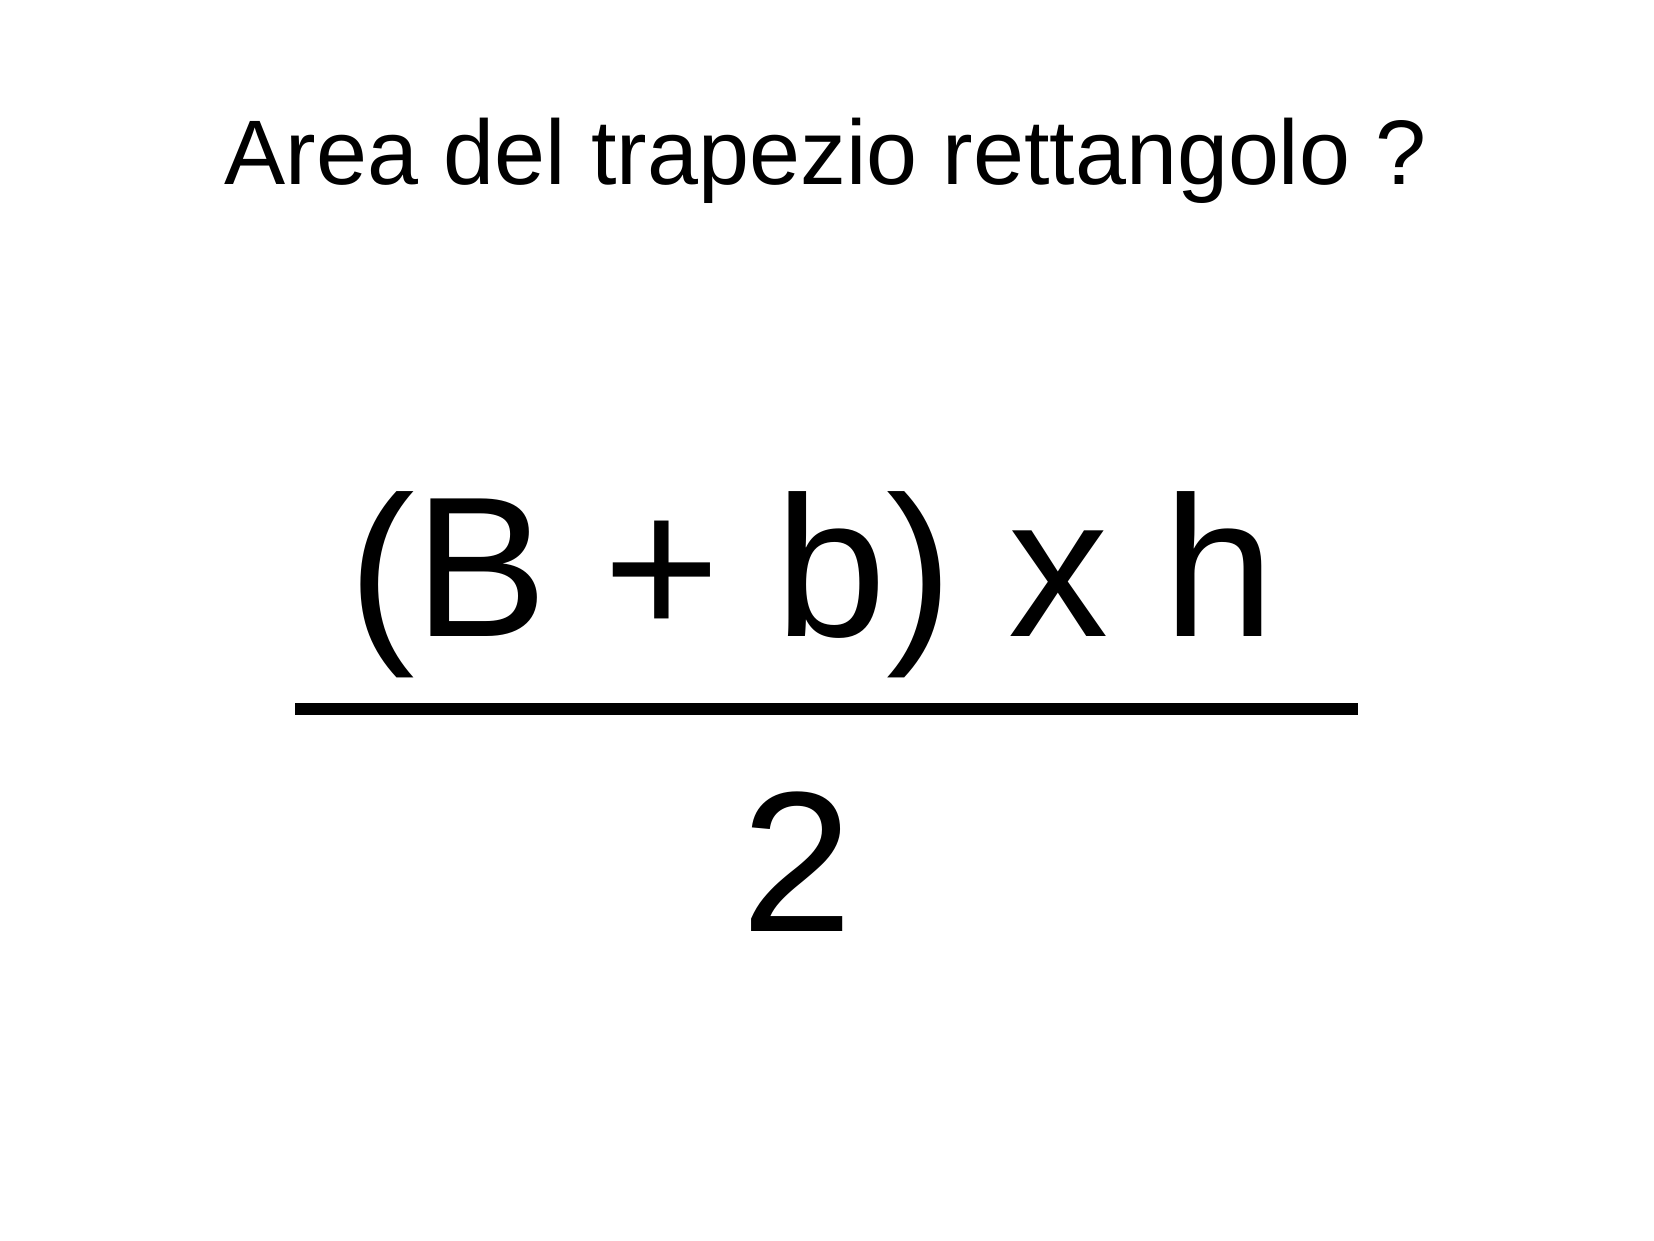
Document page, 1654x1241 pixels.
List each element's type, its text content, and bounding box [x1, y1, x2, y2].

text_box 2 [501, 750, 1093, 975]
text_box (B + b) x h [265, 455, 1359, 680]
title Area del trapezio rettangolo ? [82, 49, 1571, 257]
